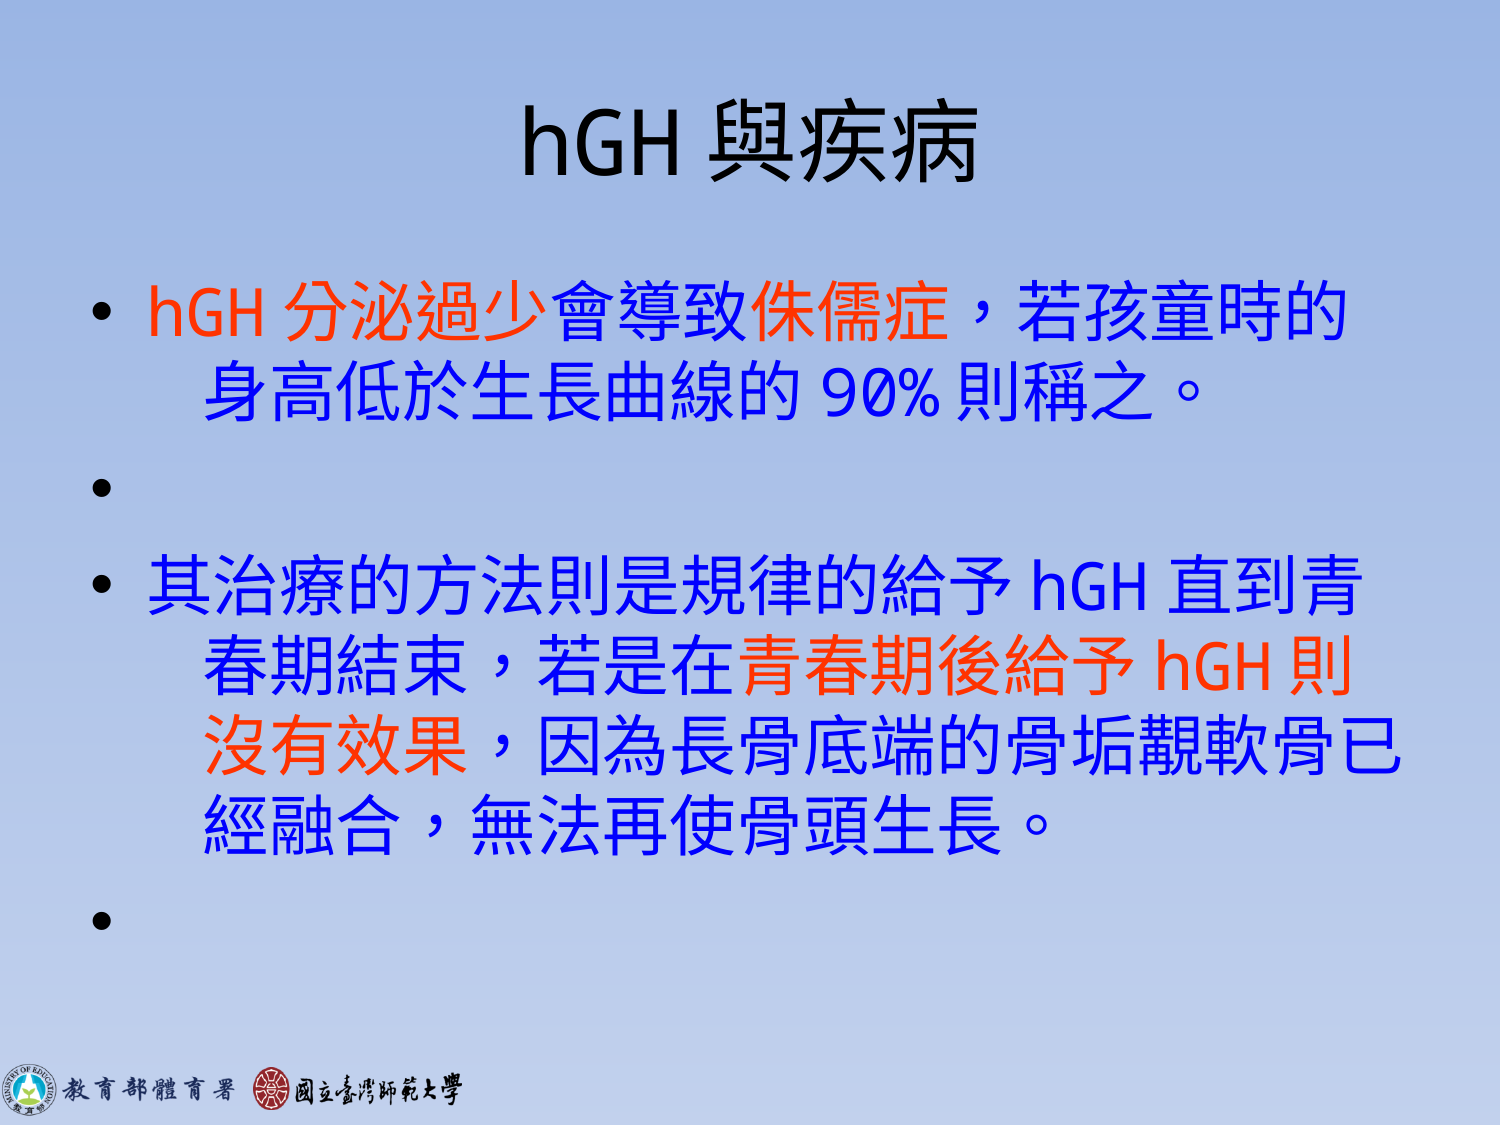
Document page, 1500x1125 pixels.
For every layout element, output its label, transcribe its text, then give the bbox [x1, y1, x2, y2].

list hGH分泌過少會導致侏儒症，若孩童時的身高低於生長曲線的90%則稱之。 其治療的方法則是規律的給予hGH直到青春期結束，若是在青春期後給予hGH則沒有效果，因為長骨底端的骨垢覯軟骨已經融合，無法再使骨頭生長。 [75, 262, 1426, 1005]
title hGH與疾病 [75, 45, 1426, 233]
